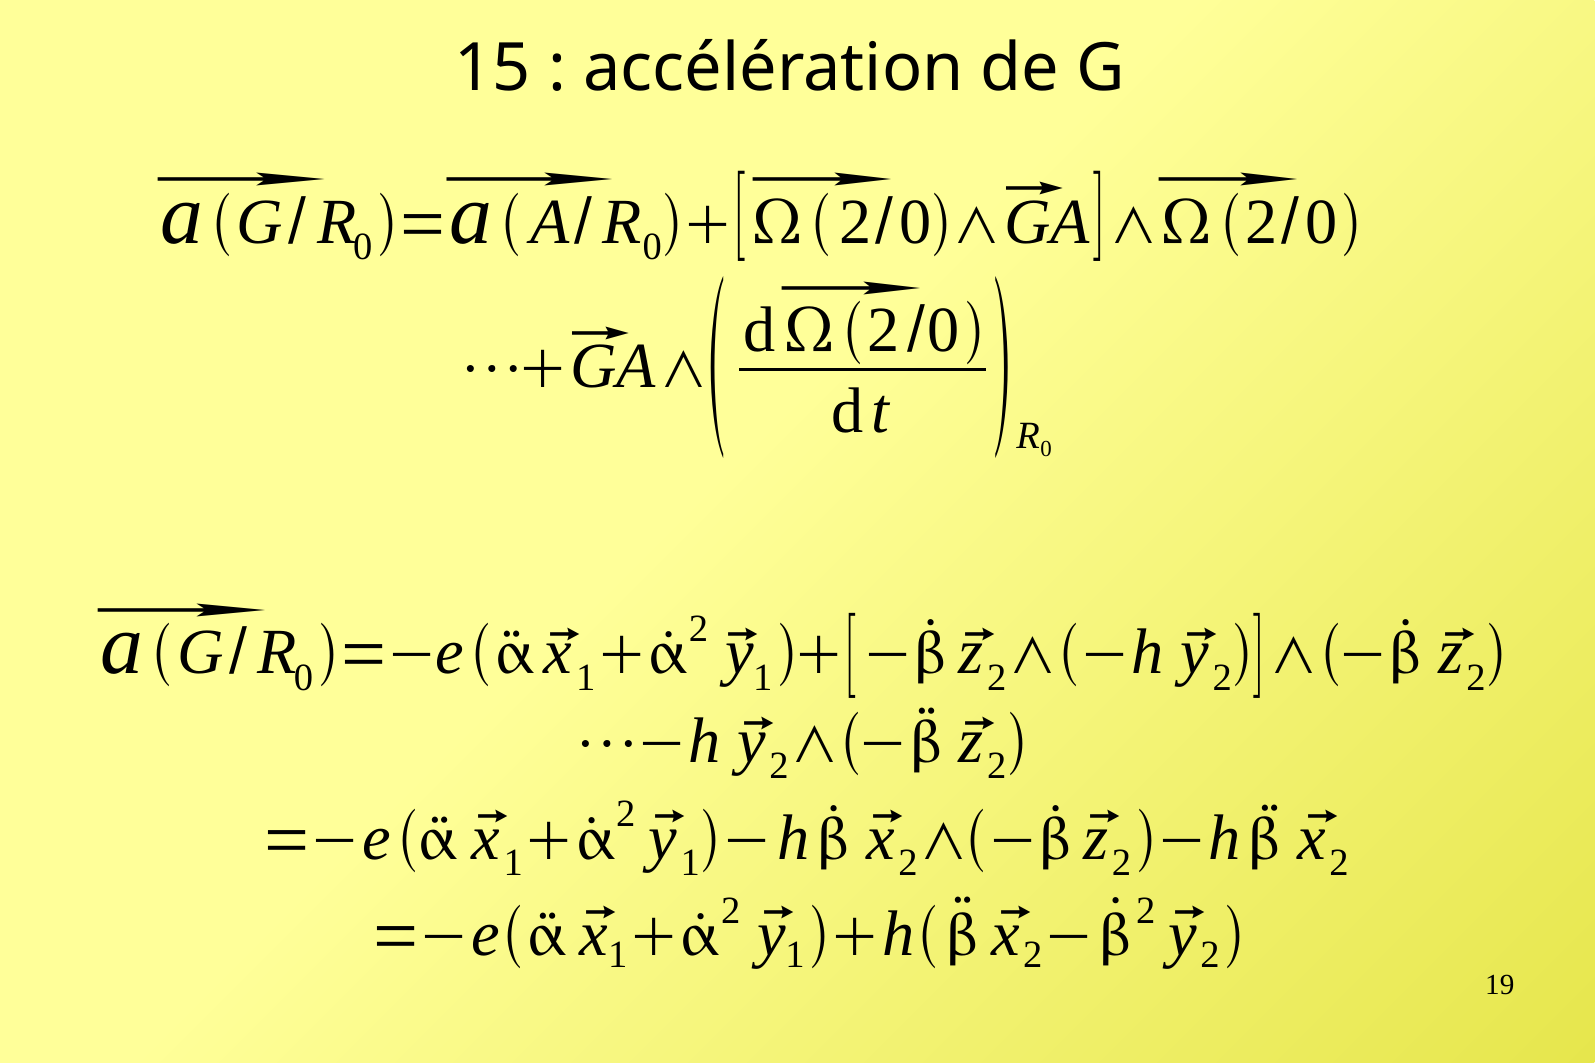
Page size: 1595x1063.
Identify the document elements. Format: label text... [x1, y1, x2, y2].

chart [64, 597, 1524, 979]
chart [124, 166, 1375, 462]
subtitle 15 : accélération de G [72, 17, 1508, 112]
